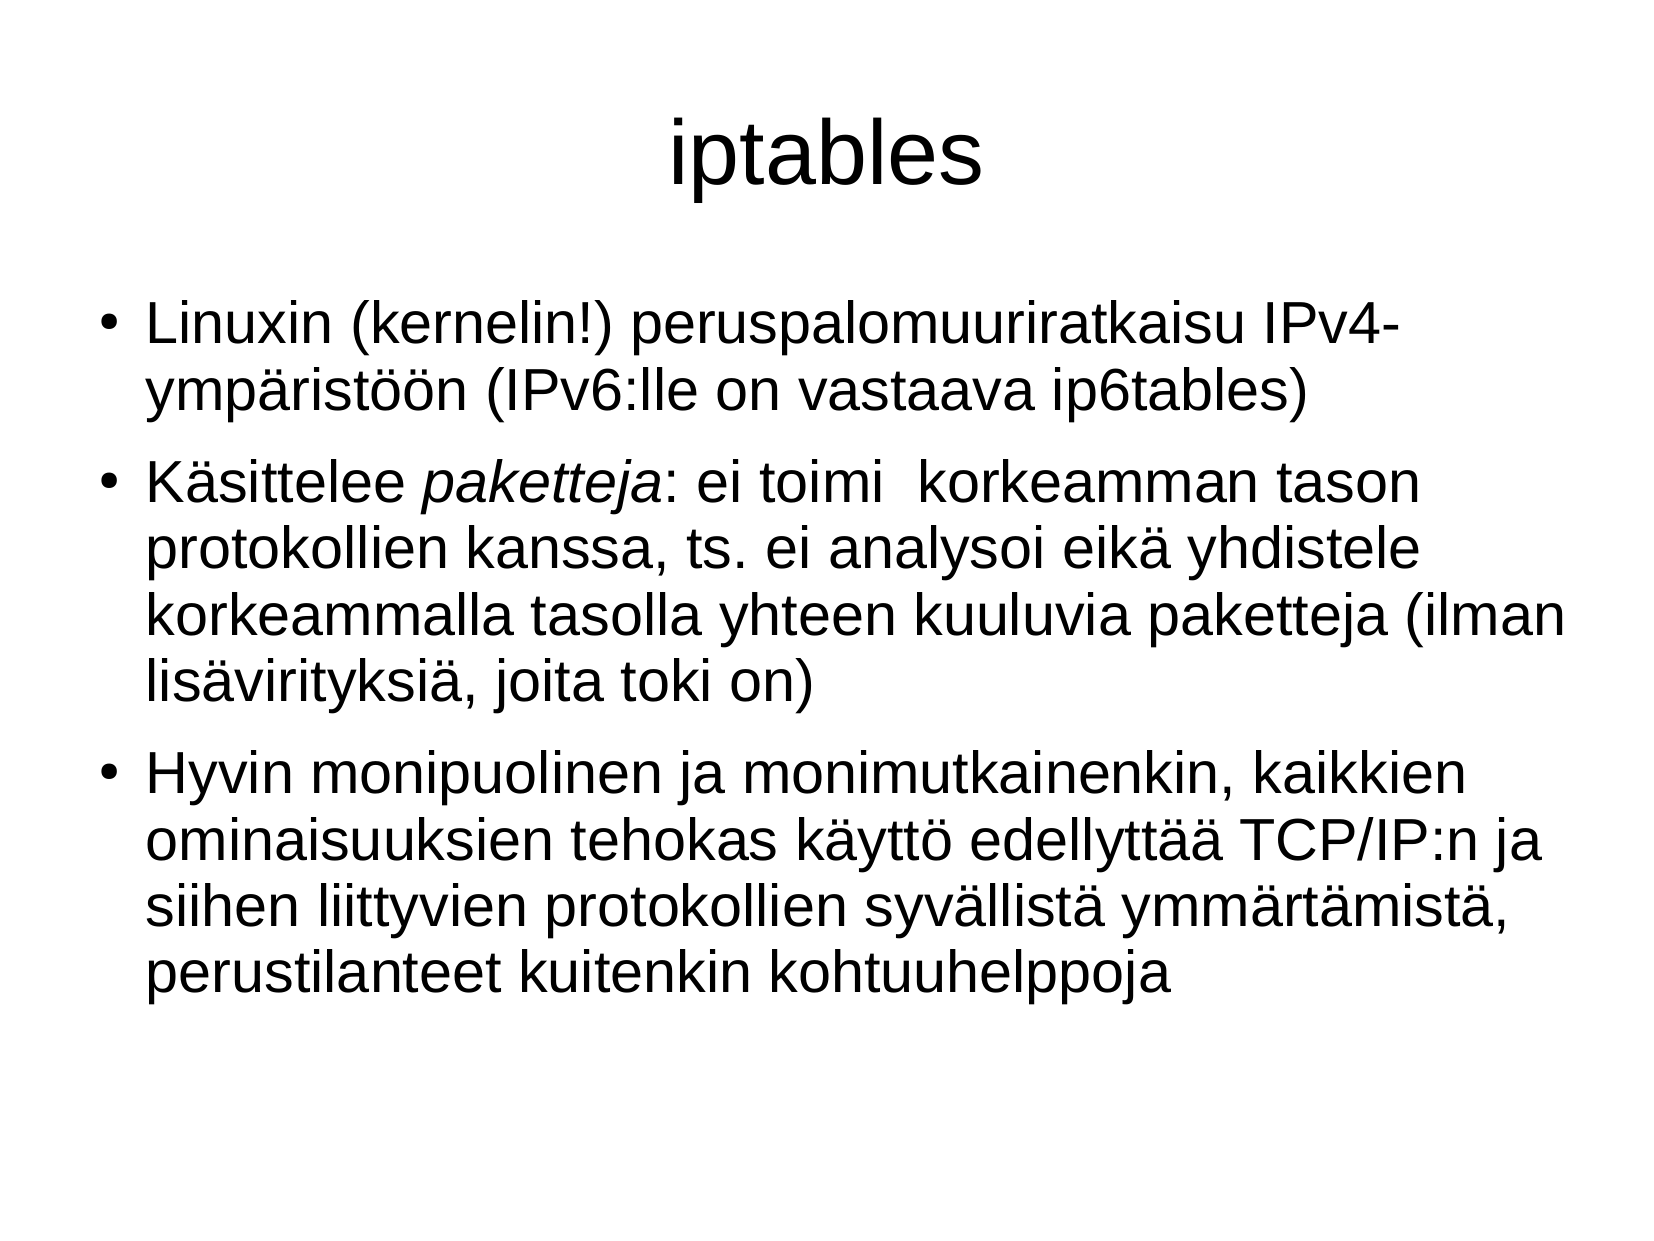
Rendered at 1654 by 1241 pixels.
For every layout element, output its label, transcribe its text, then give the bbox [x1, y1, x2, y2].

title iptables [82, 49, 1571, 257]
list Linuxin (kernelin!) peruspalomuuriratkaisu IPv4-ympäristöön (IPv6:lle on vastaava ip6tables) Käsittelee paketteja: ei toimi korkeamman tason protokollien kanssa, ts. ei analysoi eikä yhdistele korkeammalla tasolla yhteen kuuluvia paketteja (ilman lisävirityksiä, joita toki on) Hyvin monipuolinen ja monimutkainenkin, kaikkien ominaisuuksien tehokas käyttö edellyttää TCP/IP:n ja siihen liittyvien protokollien syvällistä ymmärtämistä, perustilanteet kuitenkin kohtuuhelppoja [82, 290, 1571, 1010]
